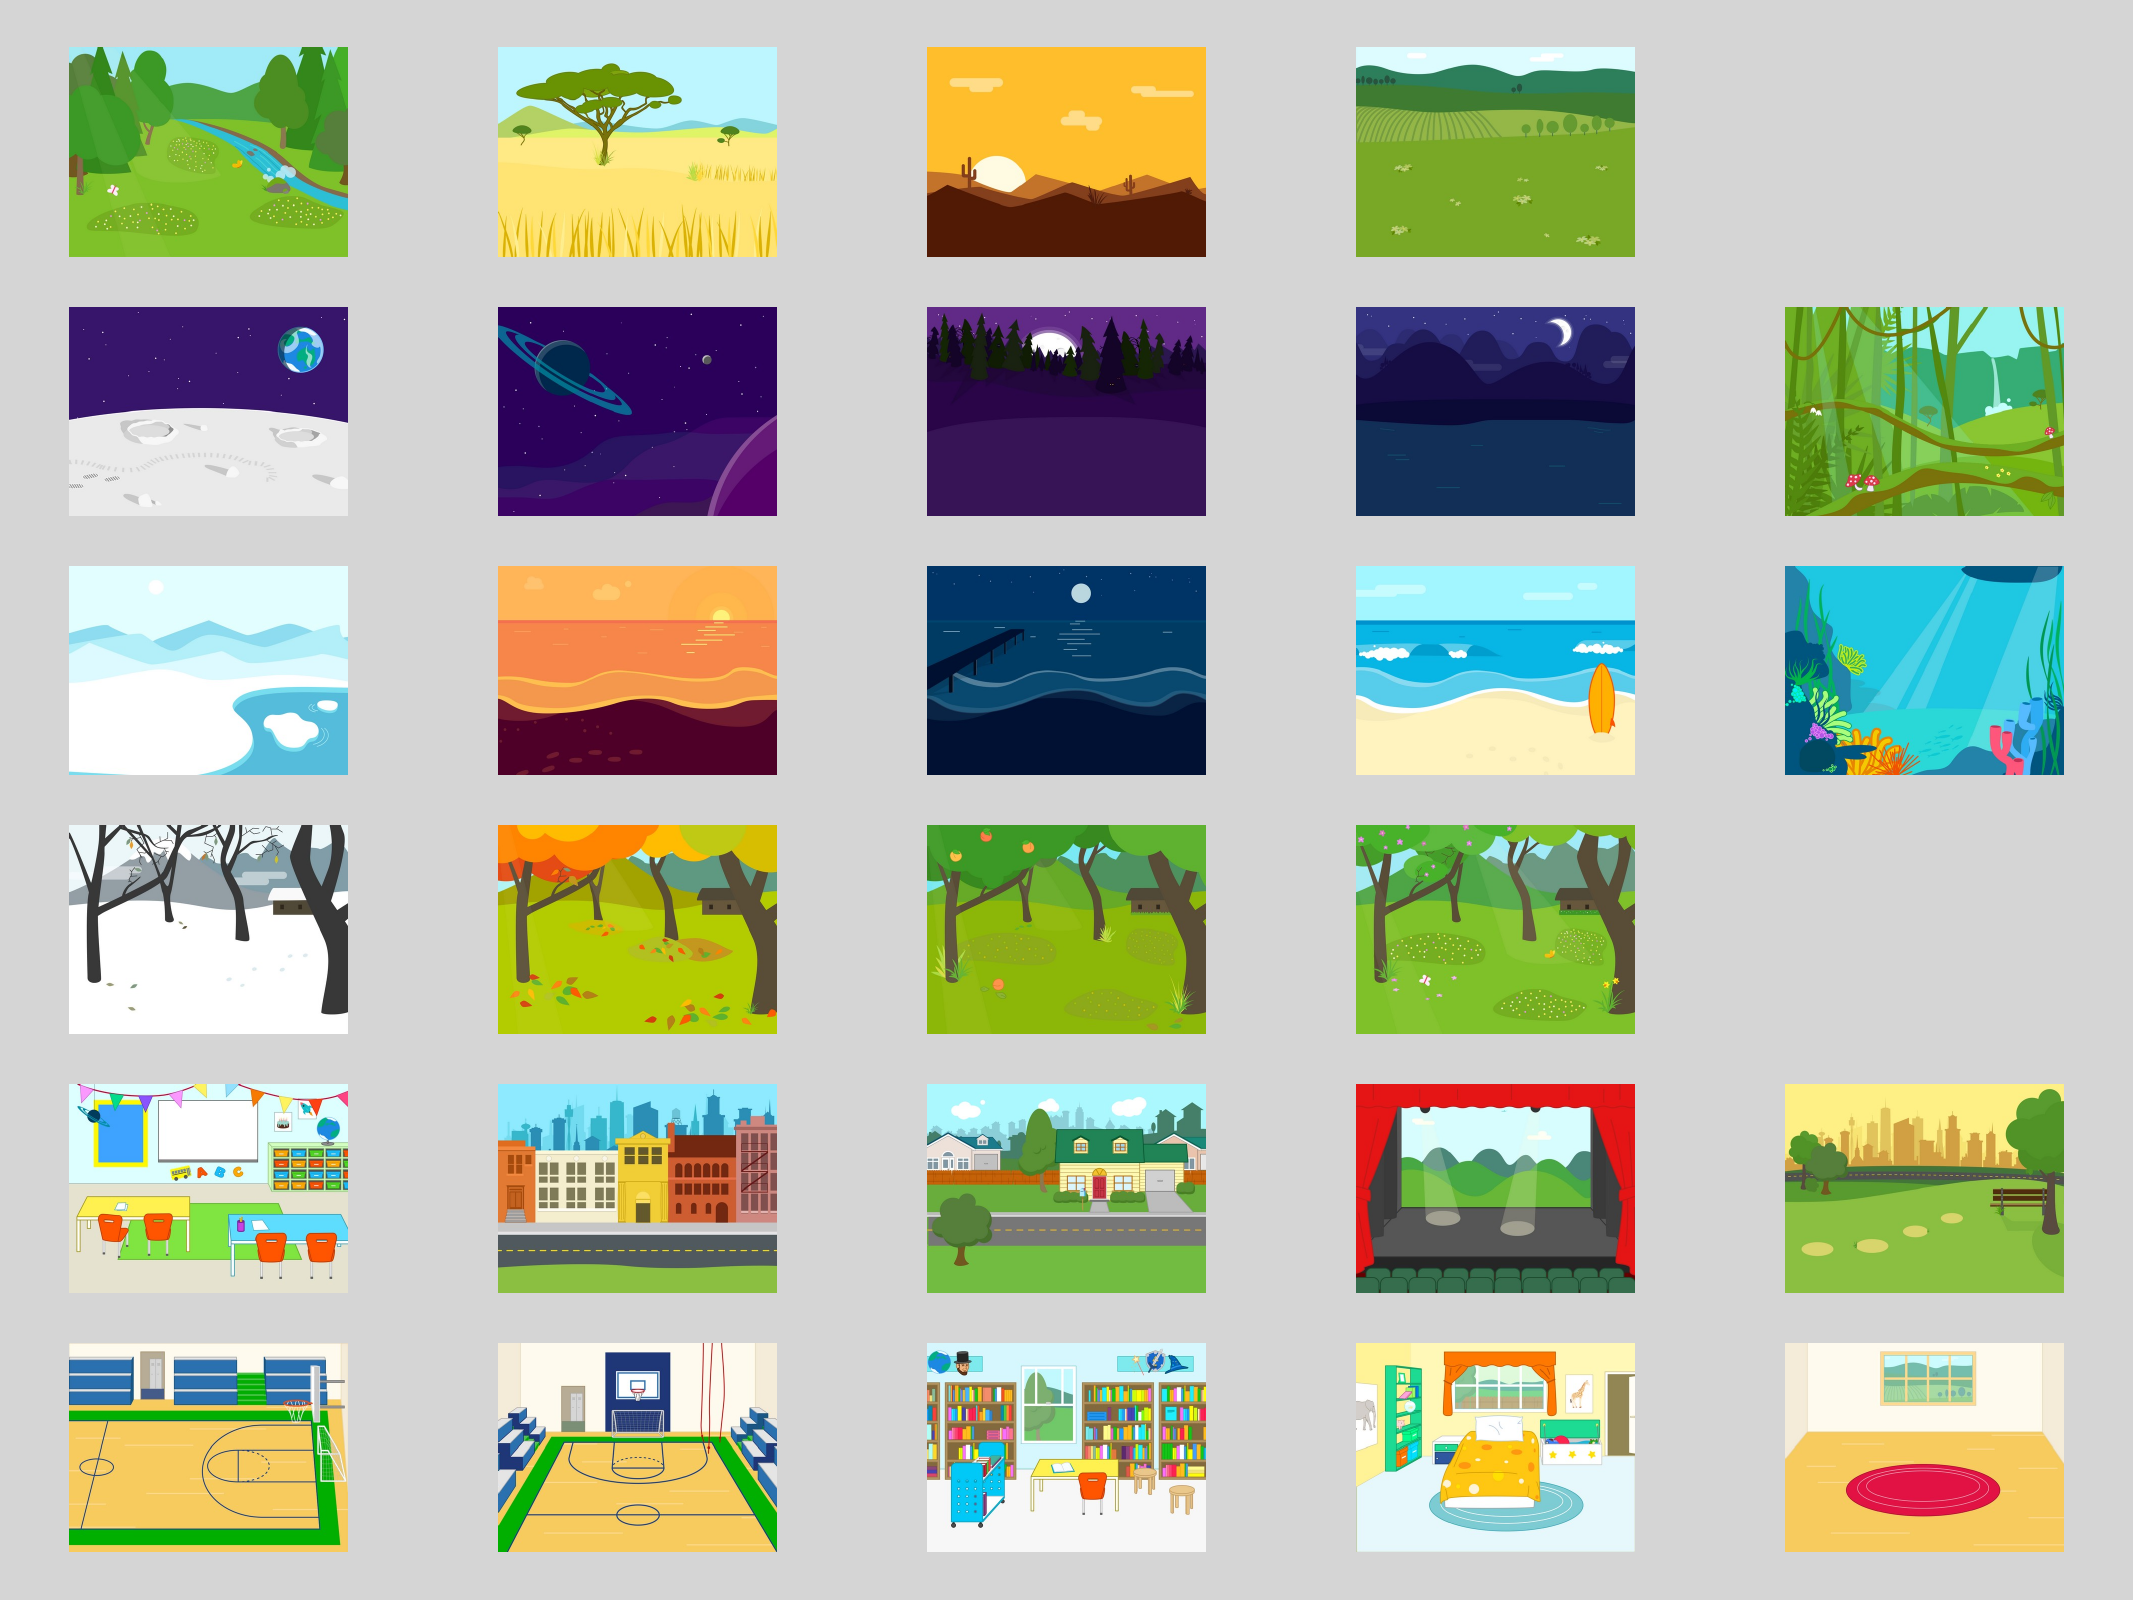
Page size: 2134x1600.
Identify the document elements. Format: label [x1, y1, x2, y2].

picture [69, 1343, 348, 1552]
picture [1442, 644, 1470, 658]
picture [1356, 663, 1635, 775]
picture [927, 566, 1206, 775]
picture [498, 307, 777, 516]
picture [1356, 307, 1635, 516]
picture [1356, 1343, 1635, 1552]
picture [1356, 825, 1635, 1034]
picture [927, 825, 1206, 1034]
picture [498, 47, 777, 257]
picture [1356, 1084, 1635, 1293]
picture [69, 566, 348, 775]
picture [498, 1084, 777, 1293]
picture [69, 47, 348, 257]
picture [1573, 641, 1635, 654]
picture [498, 566, 777, 775]
picture [1785, 1084, 2064, 1293]
picture [1785, 307, 2064, 516]
picture [927, 1343, 1206, 1552]
picture [498, 1343, 777, 1552]
picture [1356, 47, 1635, 257]
picture [1356, 644, 1418, 660]
picture [927, 307, 1206, 516]
picture [1785, 566, 2064, 775]
picture [498, 825, 777, 1034]
picture [69, 307, 348, 516]
picture [1785, 1343, 2064, 1552]
picture [69, 825, 348, 1034]
picture [927, 1084, 1206, 1293]
picture [69, 1084, 348, 1293]
picture [1356, 566, 1635, 620]
picture [927, 47, 1206, 257]
picture [1826, 765, 1835, 772]
